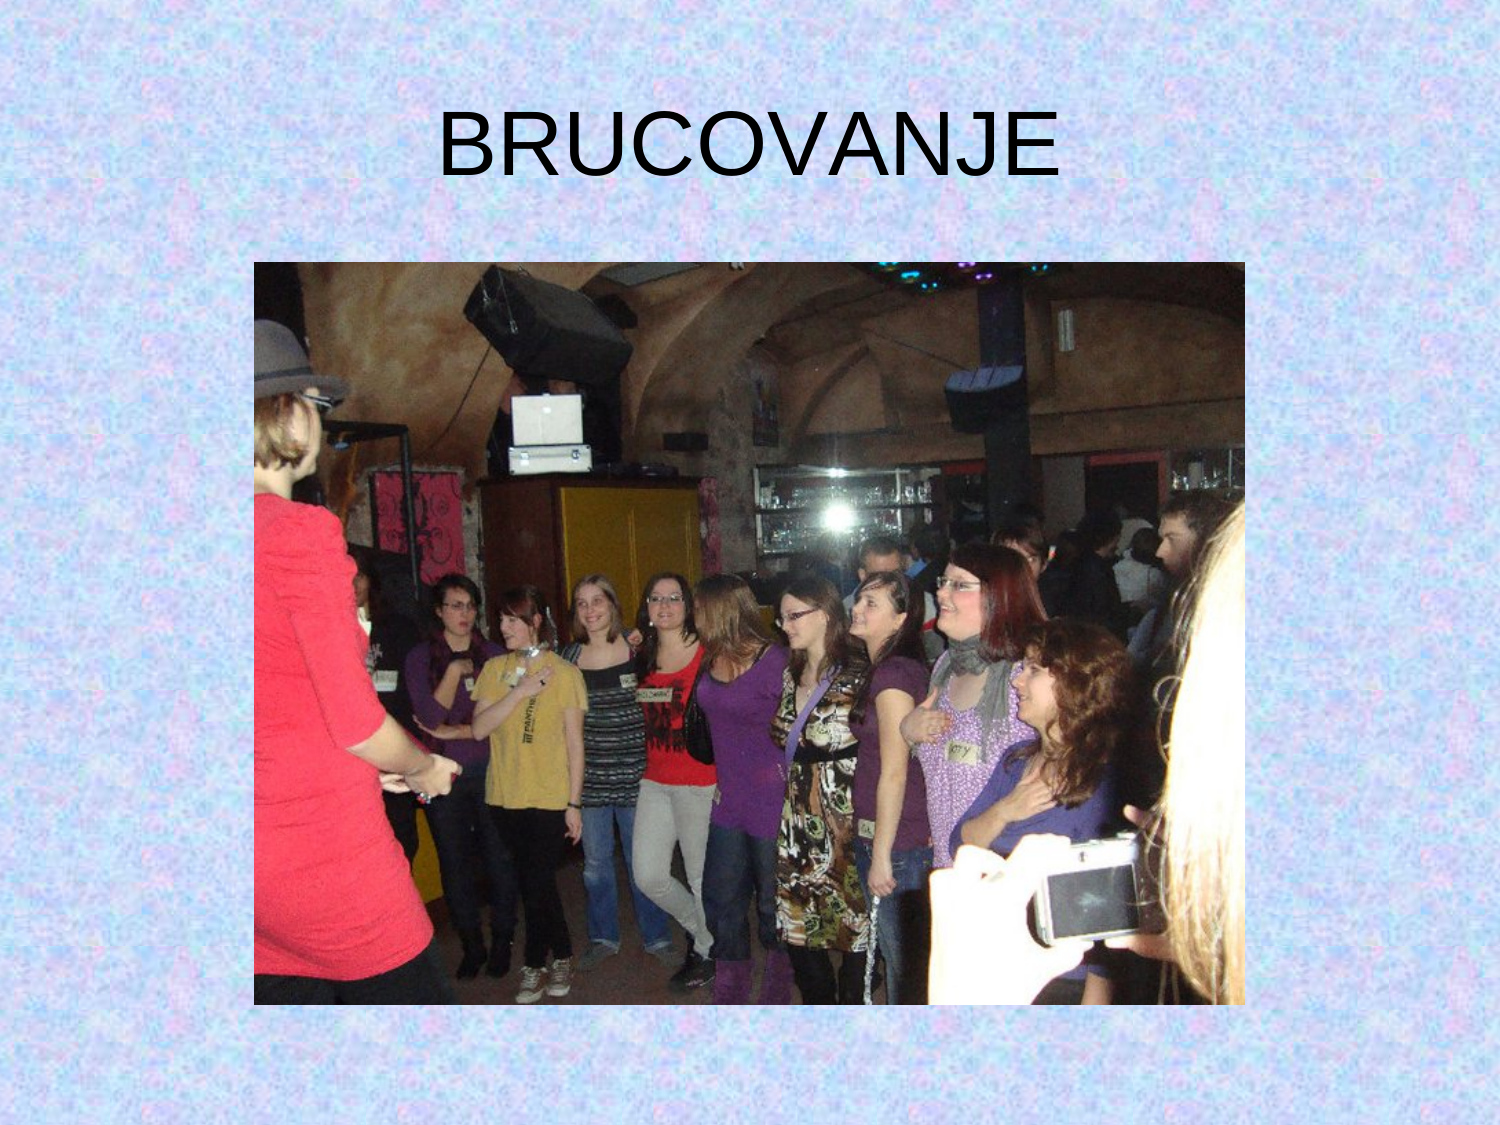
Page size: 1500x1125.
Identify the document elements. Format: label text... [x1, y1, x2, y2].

picture [0, 0, 1500, 1125]
title BRUCOVANJE [75, 45, 1426, 233]
